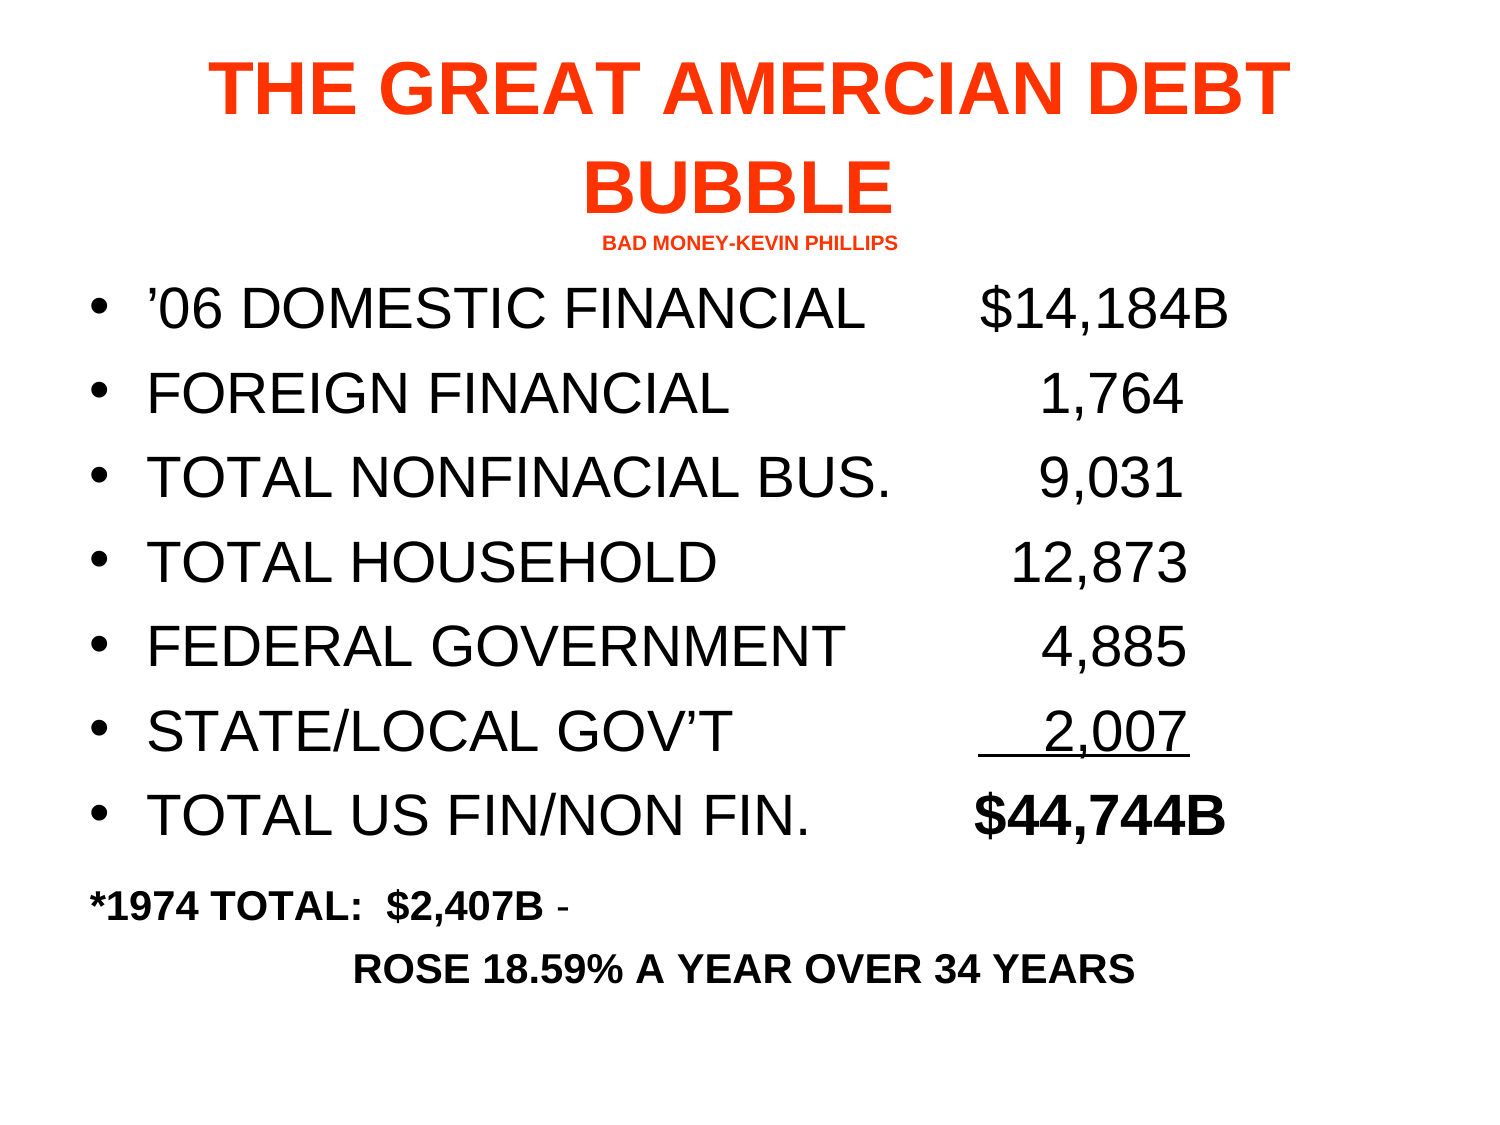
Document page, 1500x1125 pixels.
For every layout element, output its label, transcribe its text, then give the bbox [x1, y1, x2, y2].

title THE GREAT AMERCIAN DEBT BUBBLE BAD MONEY-KEVIN PHILLIPS [75, 0, 1426, 262]
list ’06 DOMESTIC FINANCIAL $14,184B FOREIGN FINANCIAL 1,764 TOTAL NONFINACIAL BUS. 9,031 TOTAL HOUSEHOLD 12,873 FEDERAL GOVERNMENT 4,885 STATE/LOCAL GOV’T 2,007 TOTAL US FIN/NON FIN. $44,744B *1974 TOTAL: $2,407B - ROSE 18.59% A YEAR OVER 34 YEARS [75, 262, 1426, 1006]
